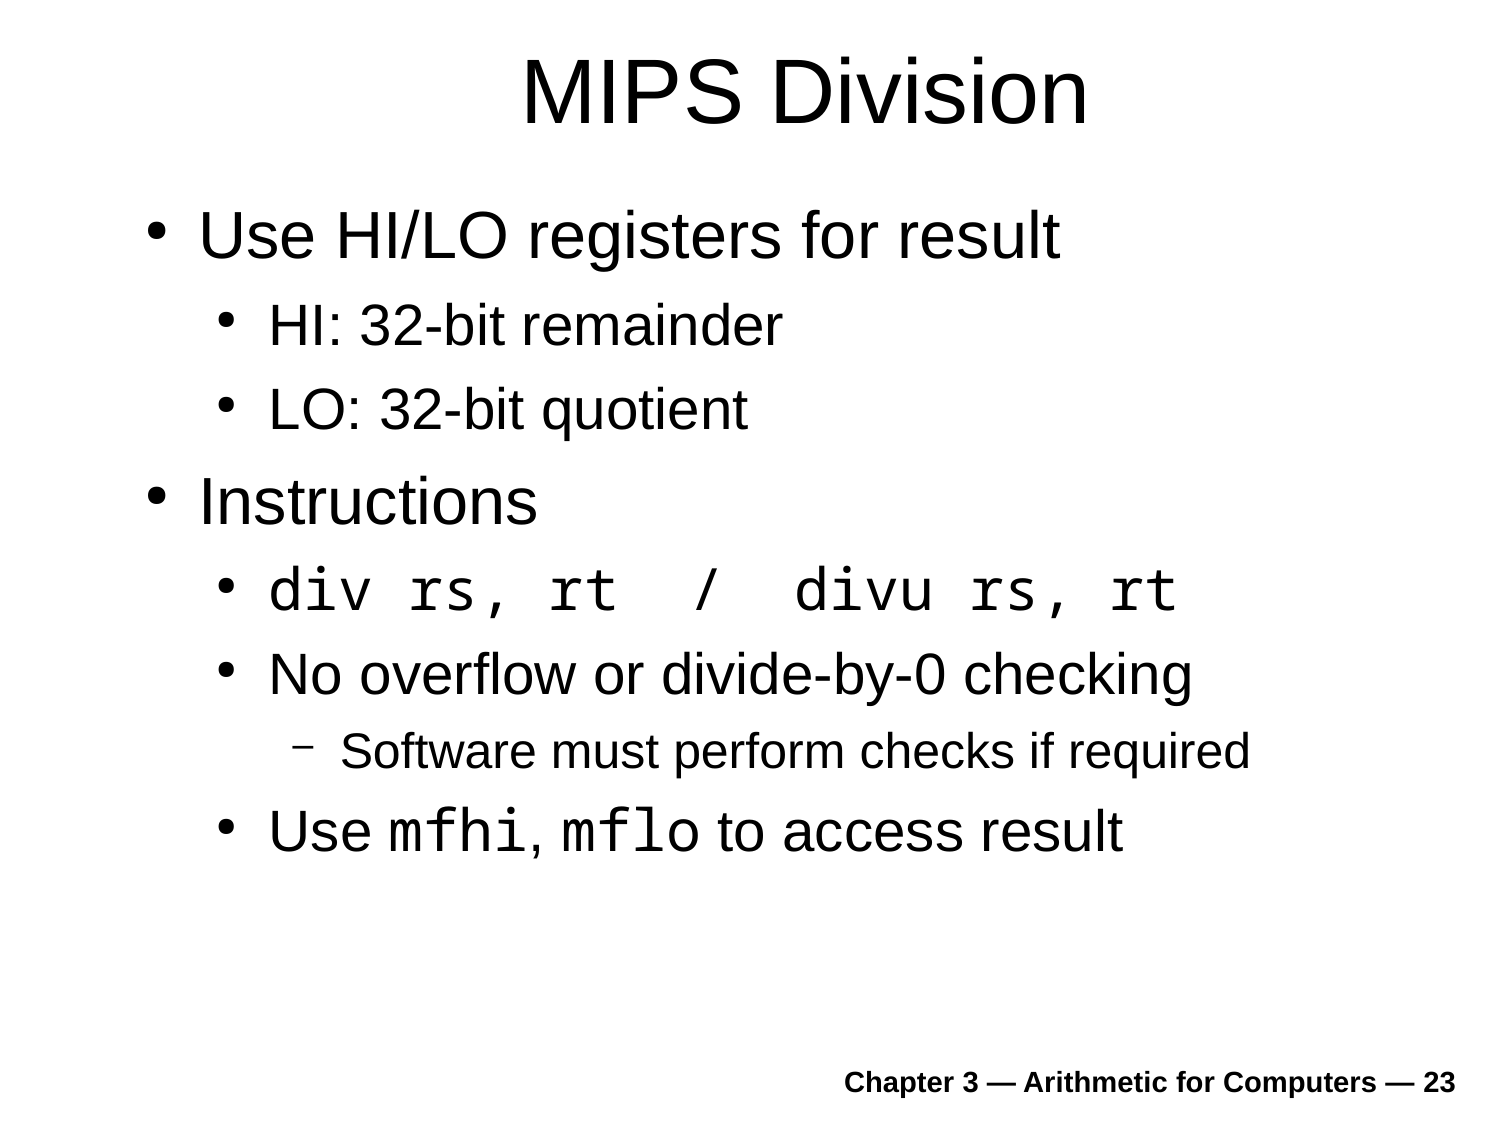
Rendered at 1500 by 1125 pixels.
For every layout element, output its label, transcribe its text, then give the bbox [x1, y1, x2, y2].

text_box Chapter 3 — Arithmetic for Computers — <number> [277, 1046, 1471, 1106]
list Use HI/LO registers for result HI: 32-bit remainder LO: 32-bit quotient Instructions div rs, rt / divu rs, rt No overflow or divide-by-0 checking Software must perform checks if required Use mfhi, mflo to access result [112, 184, 1469, 1024]
title MIPS Division [112, 23, 1468, 149]
